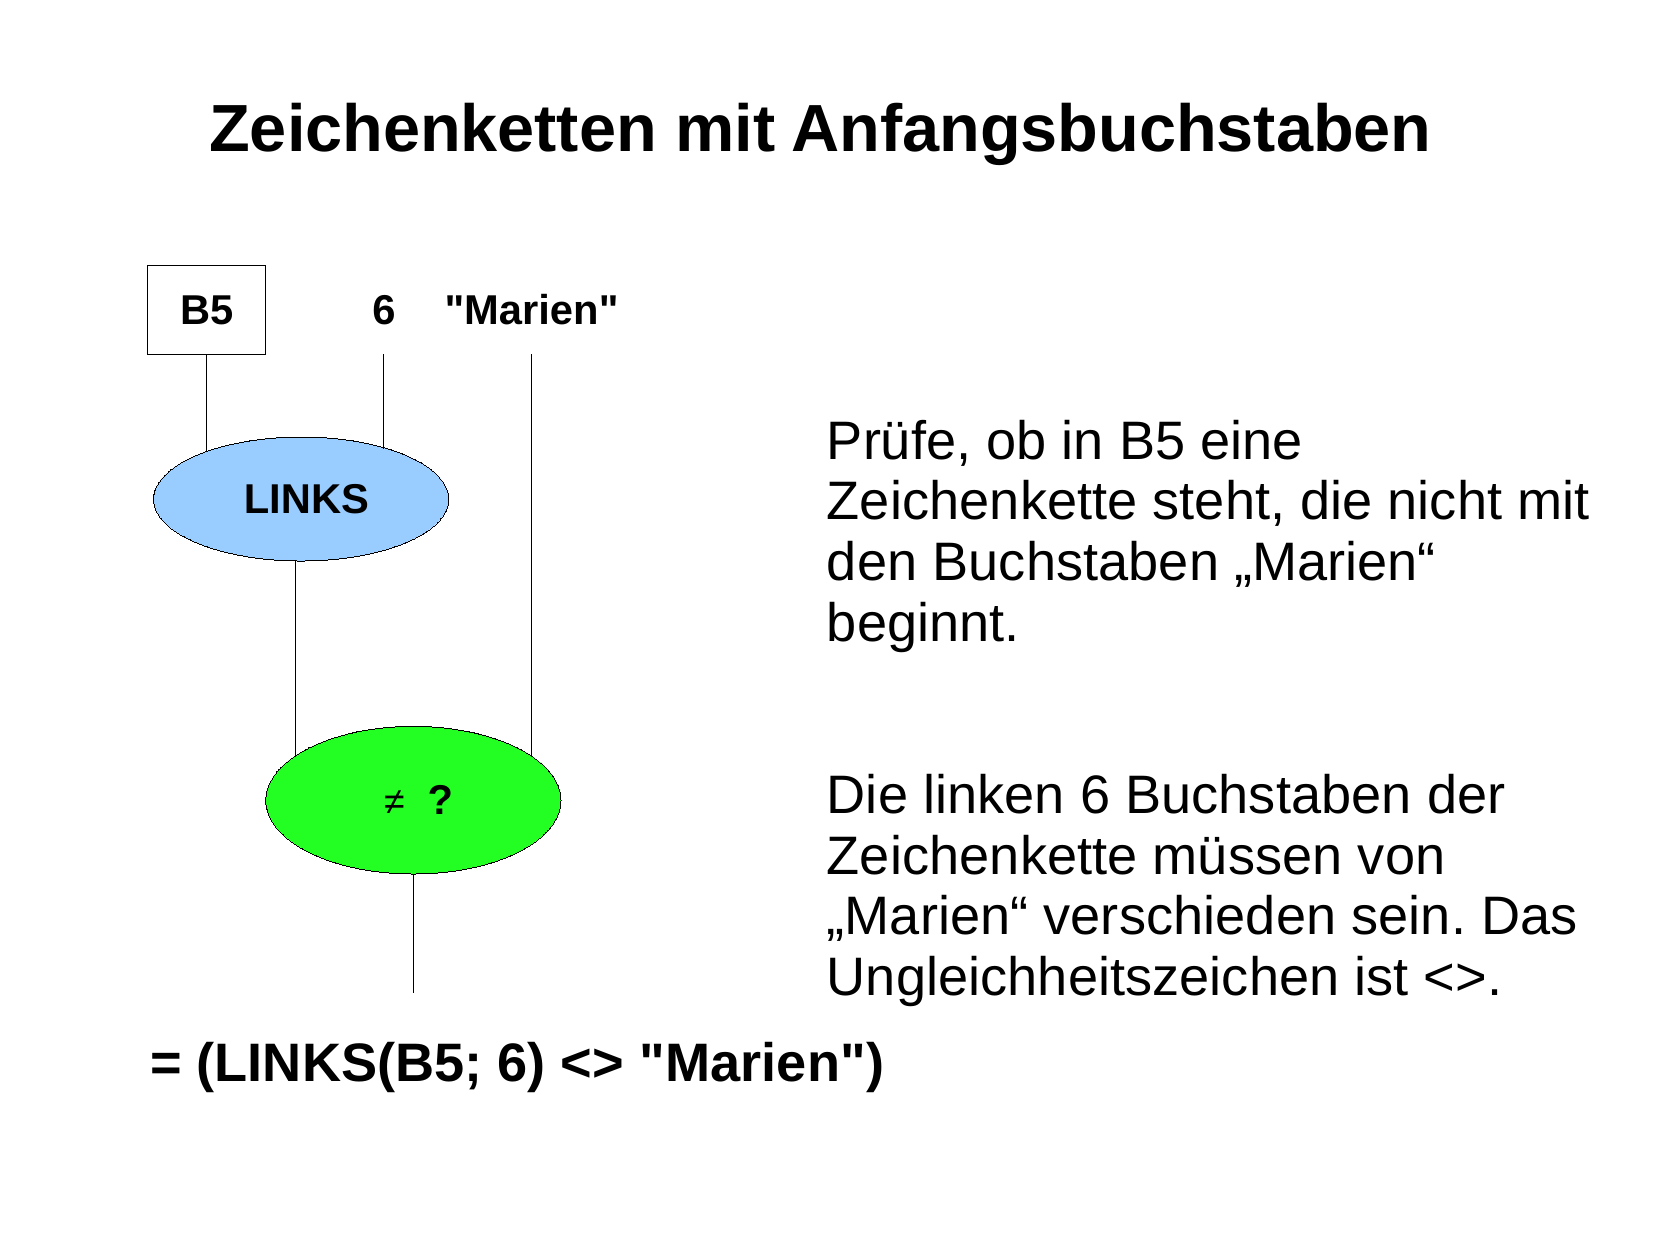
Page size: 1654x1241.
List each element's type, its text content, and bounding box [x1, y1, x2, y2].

title = (LINKS(B5; 6) <> "Marien") [59, 1003, 916, 1123]
text_box B5 [147, 265, 266, 355]
text_box LINKS [153, 437, 449, 562]
text_box 6 [324, 265, 443, 355]
title Zeichenketten mit Anfangsbuchstaben [76, 49, 1565, 207]
title Prüfe, ob in B5 eine Zeichenkette steht, die nicht mit den Buchstaben „Marien“ beginnt. [826, 324, 1595, 679]
text_box ≠ ? [265, 726, 562, 875]
title Die linken 6 Buchstaben der Zeichenkette müssen von „Marien“ verschieden sein. Das Ungleichheitszeichen ist <>. [826, 679, 1595, 1093]
text_box "Marien" [472, 265, 591, 355]
